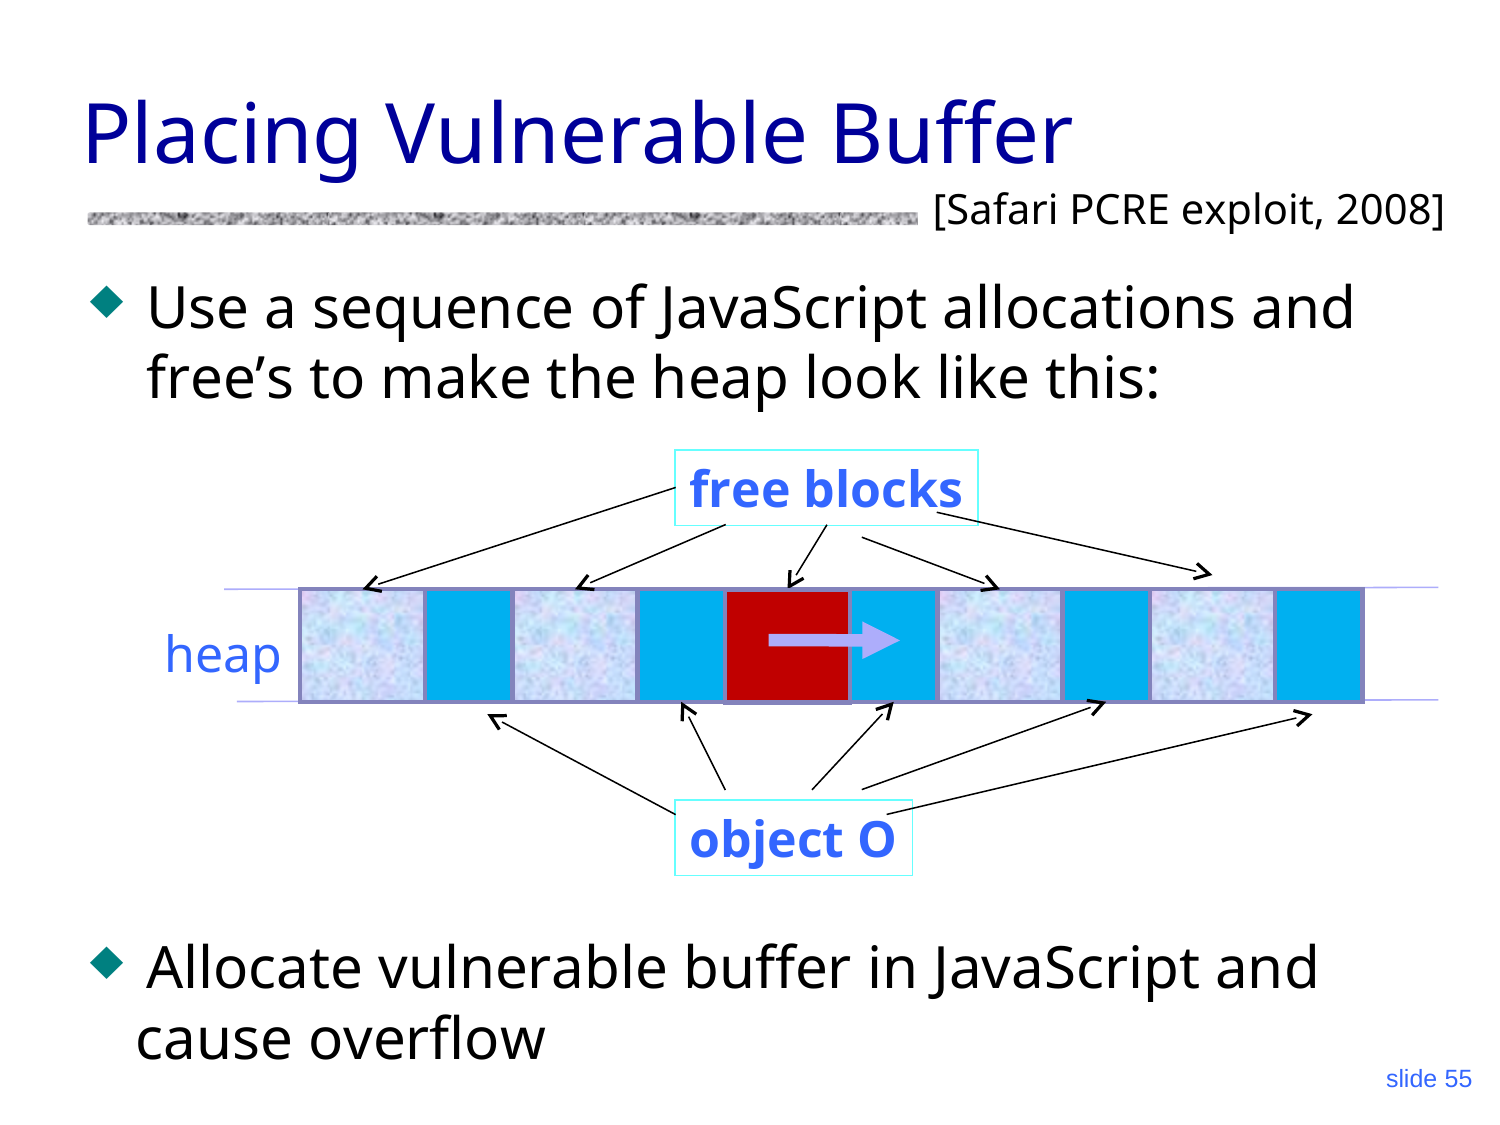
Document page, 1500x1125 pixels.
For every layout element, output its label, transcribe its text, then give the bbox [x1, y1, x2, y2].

text_box object O [675, 799, 913, 876]
text_box heap [150, 614, 298, 690]
text_box [Safari PCRE exploit, 2008] [917, 174, 1461, 241]
text_box slide <number> [1174, 1025, 1488, 1101]
text_box free blocks [674, 449, 979, 526]
title Placing Vulnerable Buffer [66, 37, 1476, 188]
text_box [299, 589, 1363, 703]
picture [87, 212, 917, 226]
list Use a sequence of JavaScript allocations and free’s to make the heap look like this: Allocate vulnerable buffer in JavaScript and cause overflow [74, 262, 1475, 1088]
